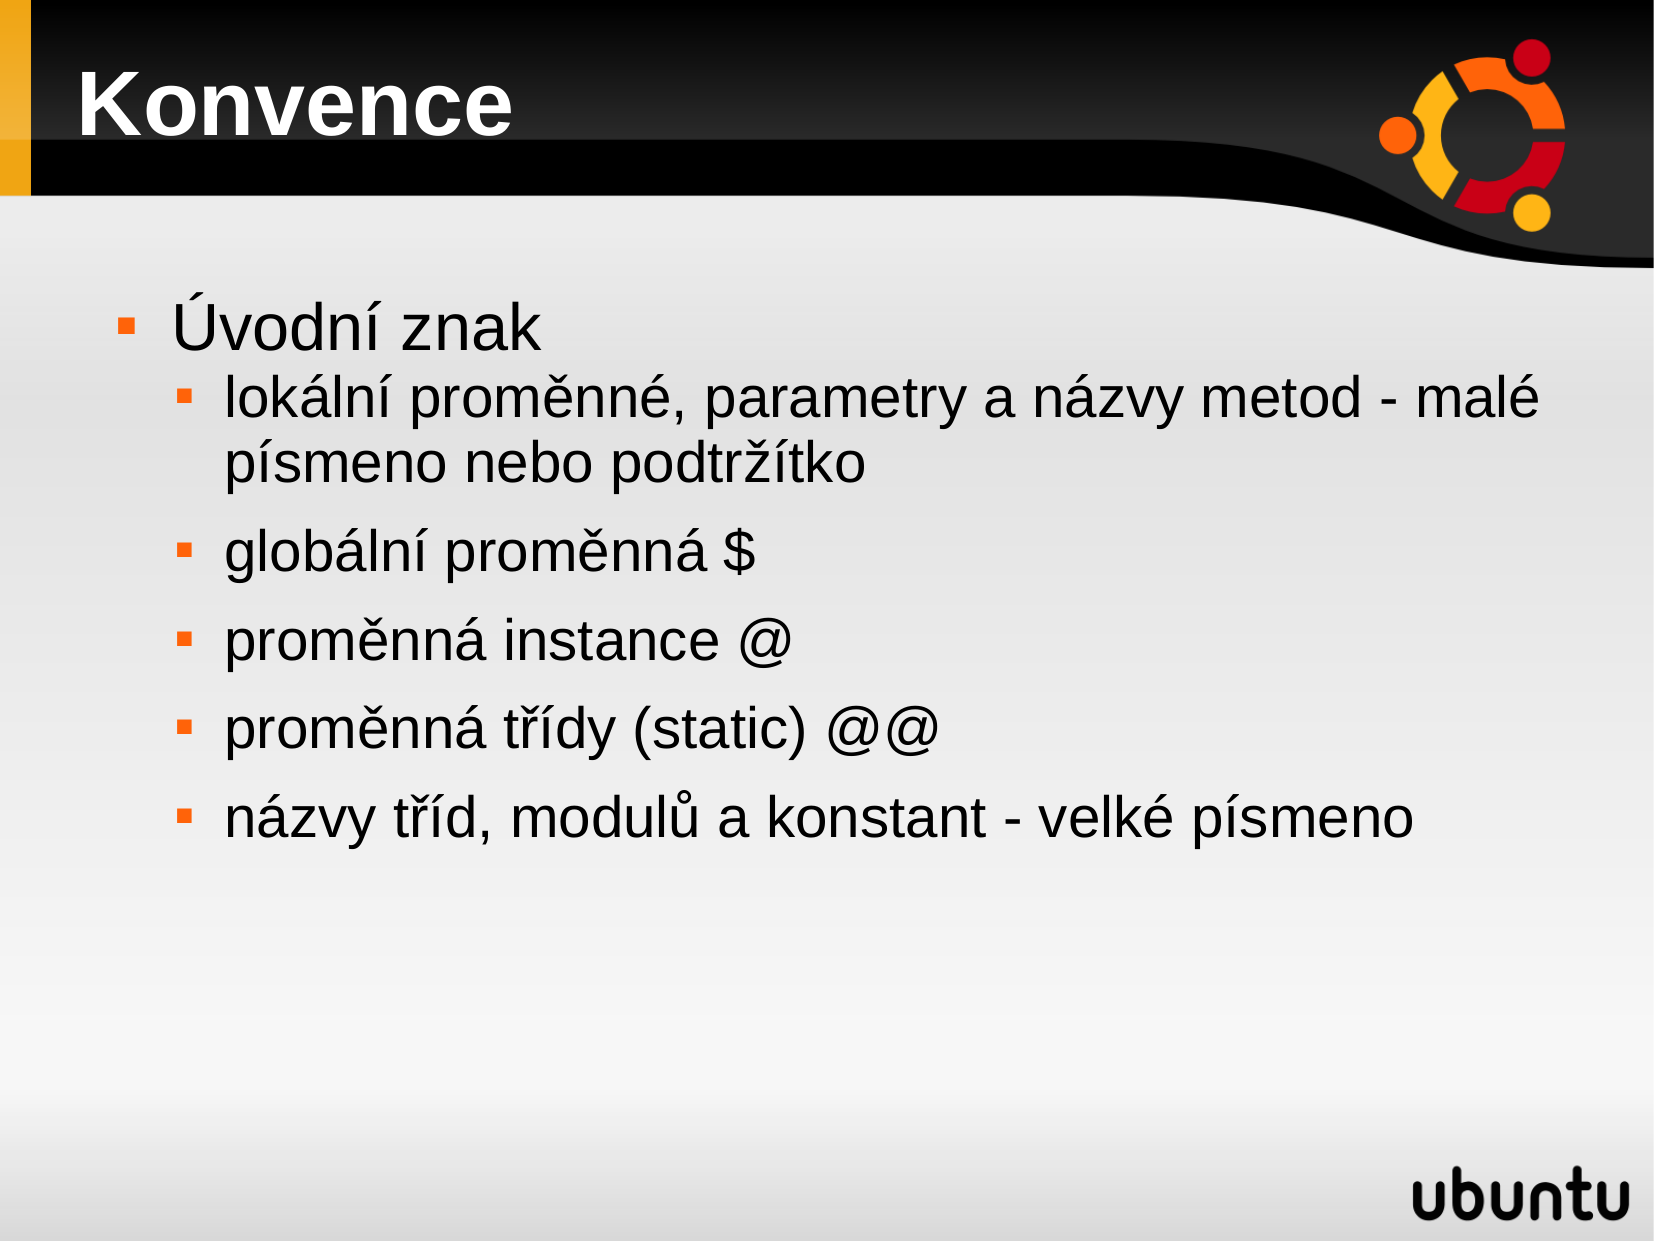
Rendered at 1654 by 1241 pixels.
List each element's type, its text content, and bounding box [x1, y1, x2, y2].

list Úvodní znak lokální proměnné, parametry a názvy metod - malé písmeno nebo podtržítko globální proměnná $ proměnná instance @ proměnná třídy (static) @@ názvy tříd, modulů a konstant - velké písmeno [82, 290, 1571, 1109]
title Konvence [76, 0, 1565, 208]
picture [0, 0, 1654, 1241]
